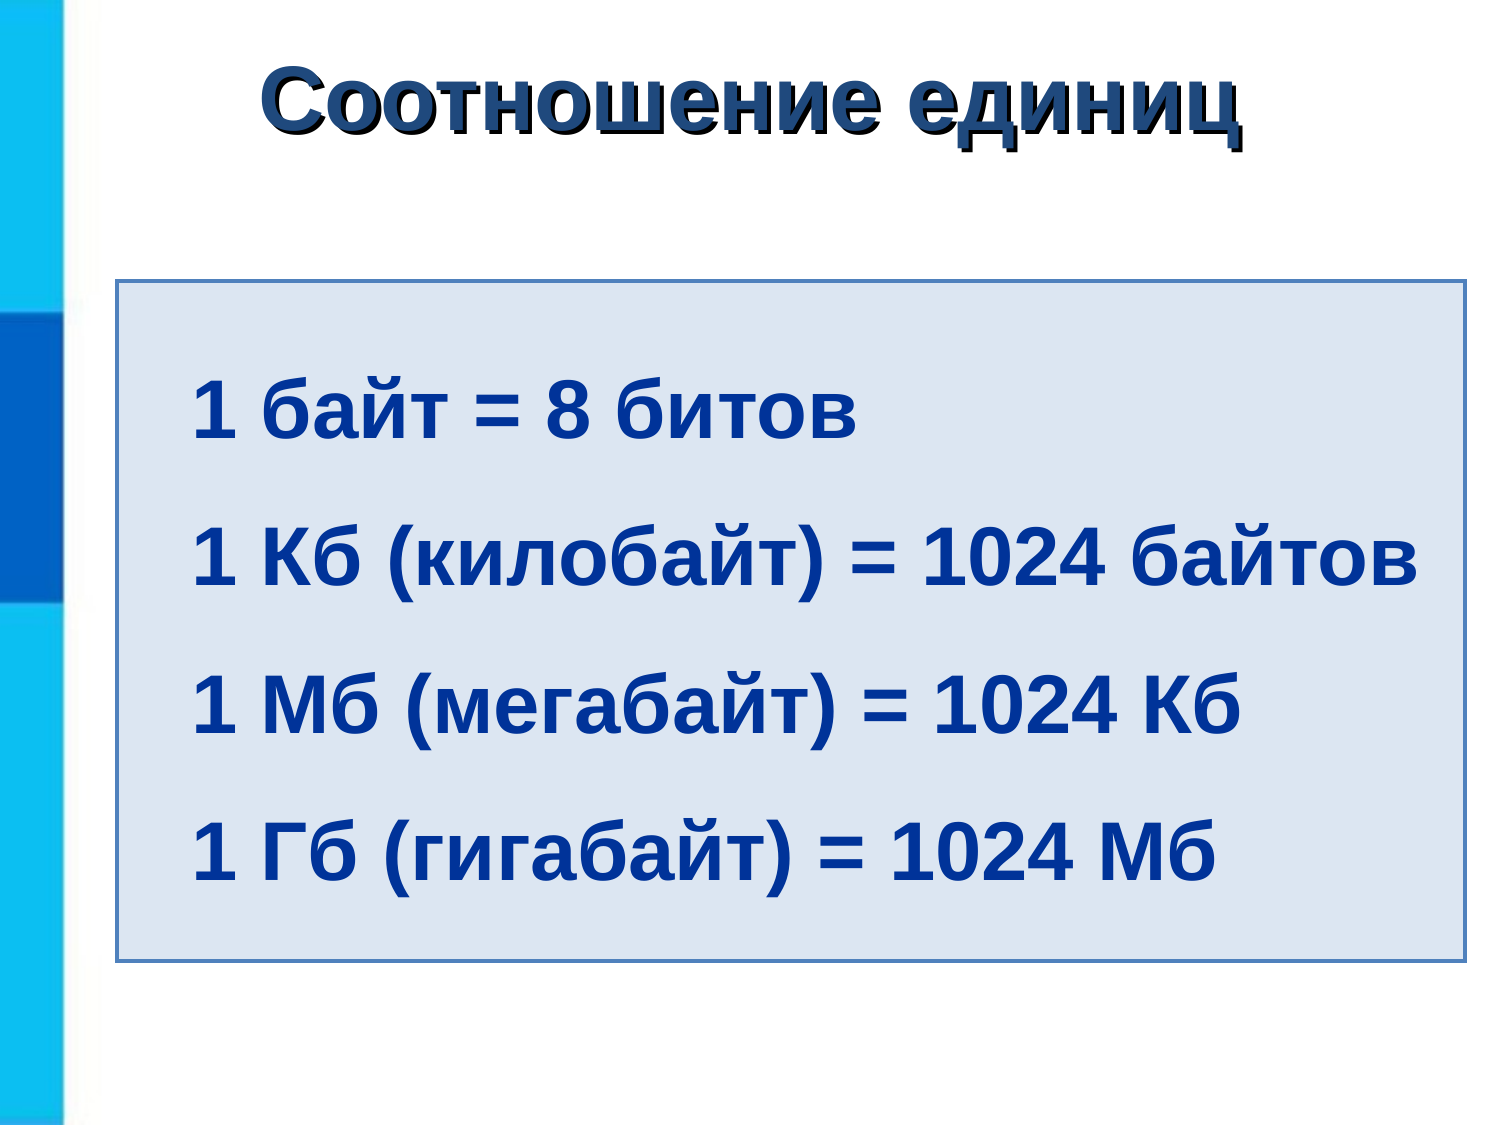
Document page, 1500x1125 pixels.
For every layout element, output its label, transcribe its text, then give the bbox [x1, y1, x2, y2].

title Соотношение единиц [140, 0, 1360, 188]
picture [0, 0, 1500, 1125]
list 1 байт = 8 битов 1 Кб (килобайт) = 1024 байтов 1 Мб (мегабайт) = 1024 Кб 1 Гб (гигабайт) = 1024 Мб [117, 281, 1465, 961]
